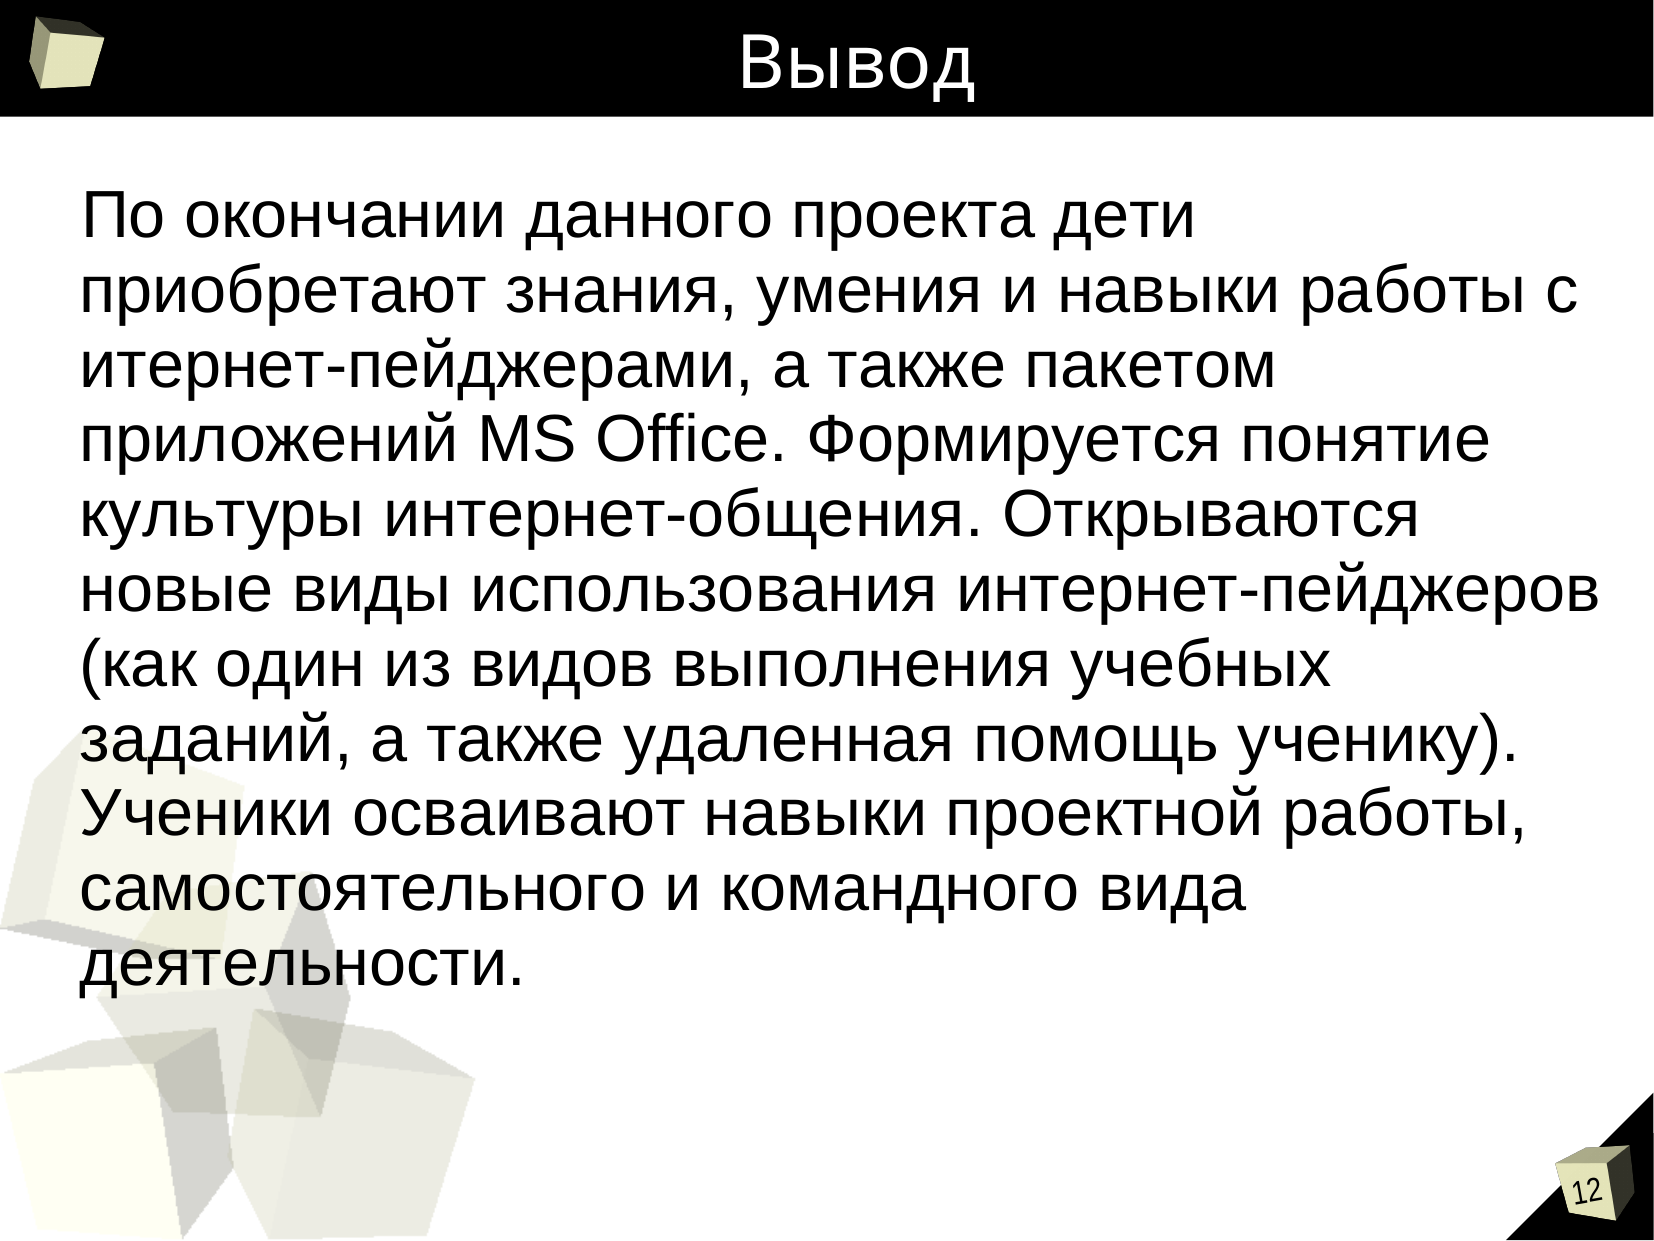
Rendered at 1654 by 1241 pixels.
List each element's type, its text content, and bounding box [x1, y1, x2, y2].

list По окончании данного проекта дети приобретают знания, умения и навыки работы с итернет-пейджерами, а также пакетом приложений MS Office. Формируется понятие культуры интернет-общения. Открываются новые виды использования интернет-пейджеров (как один из видов выполнения учебных заданий, а также удаленная помощь ученику). Ученики осваивают навыки проектной работы, самостоятельного и командного вида деятельности. [44, 177, 1611, 1214]
title Вывод [118, 0, 1595, 119]
picture [0, 726, 477, 1241]
